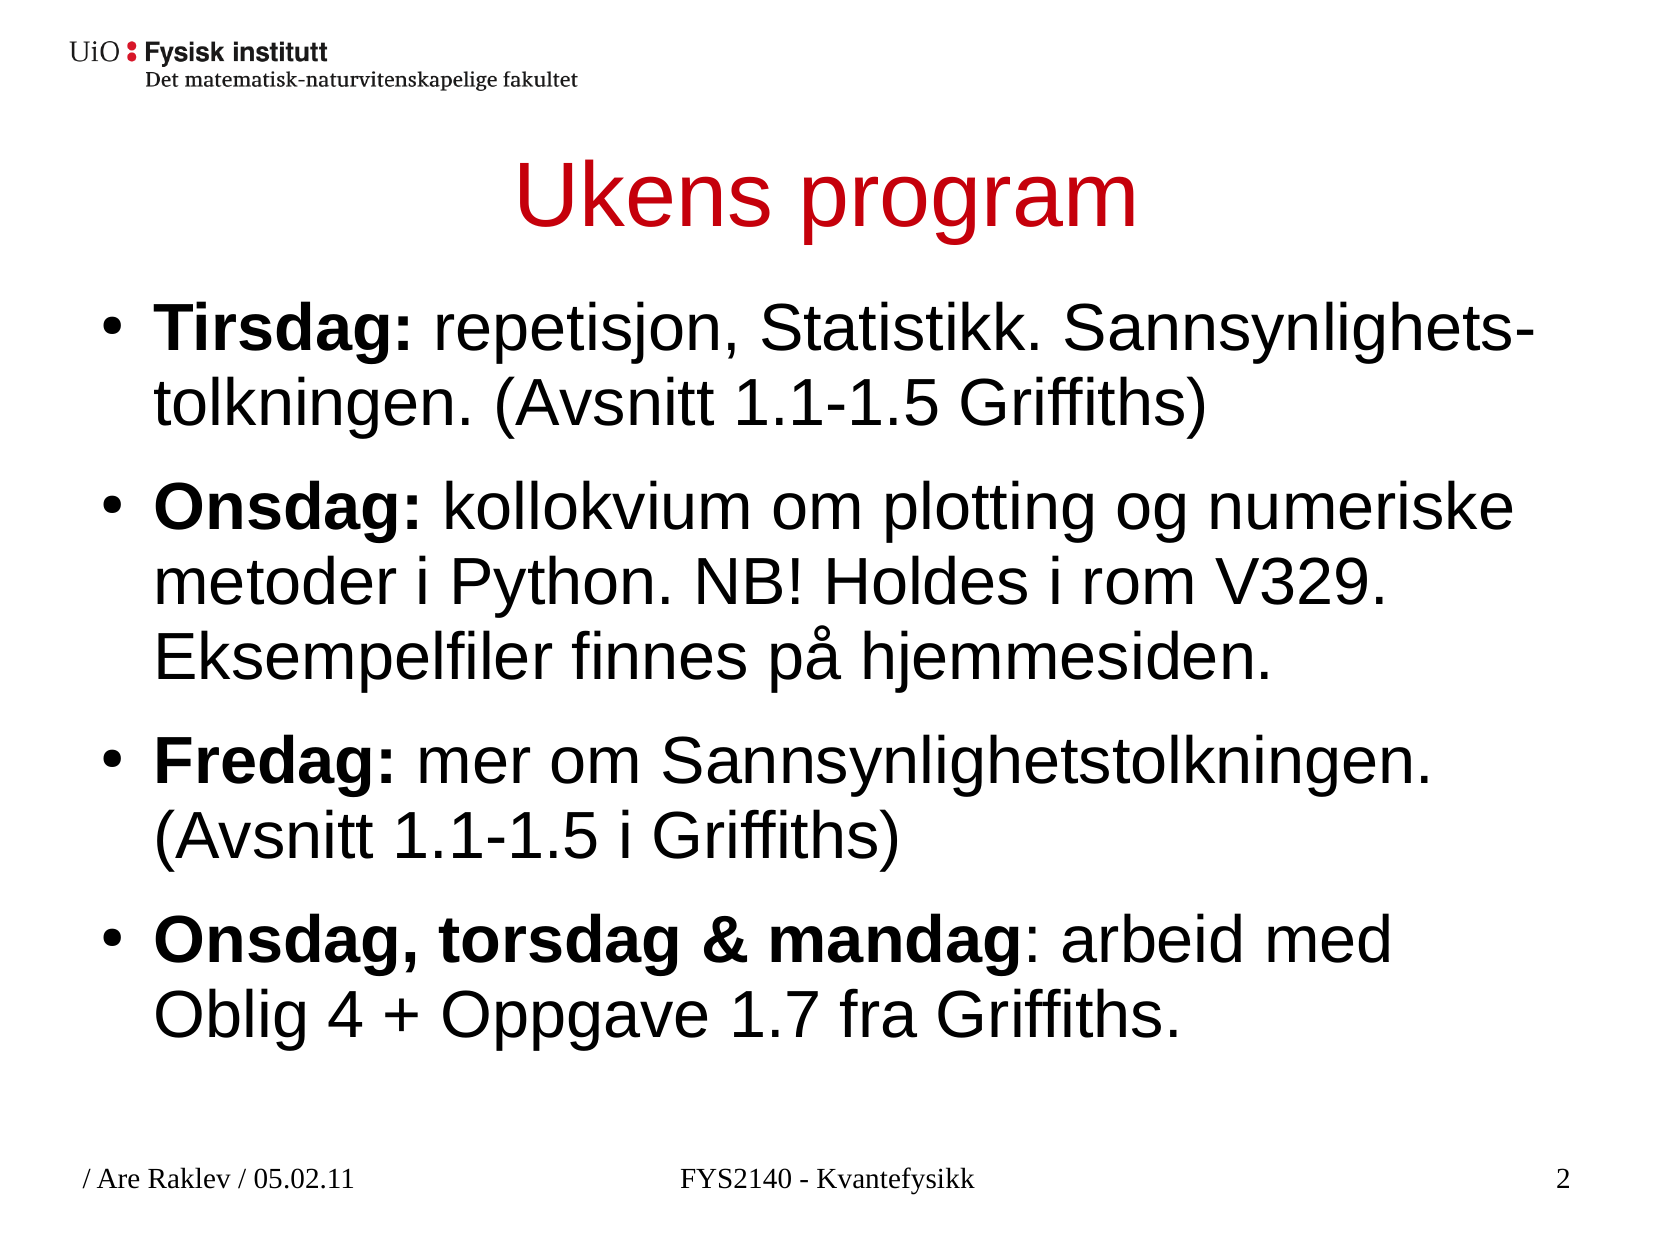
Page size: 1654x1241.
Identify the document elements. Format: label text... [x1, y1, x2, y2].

title Ukens program [82, 90, 1571, 290]
picture [68, 37, 581, 93]
list Tirsdag: repetisjon, Statistikk. Sannsynlighets-tolkningen. (Avsnitt 1.1-1.5 Griffiths) Onsdag: kollokvium om plotting og numeriske metoder i Python. NB! Holdes i rom V329. Eksempelfiler finnes på hjemmesiden. Fredag: mer om Sannsynlighetstolkningen. (Avsnitt 1.1-1.5 i Griffiths) Onsdag, torsdag & mandag: arbeid med Oblig 4 + Oppgave 1.7 fra Griffiths. [82, 290, 1576, 1088]
